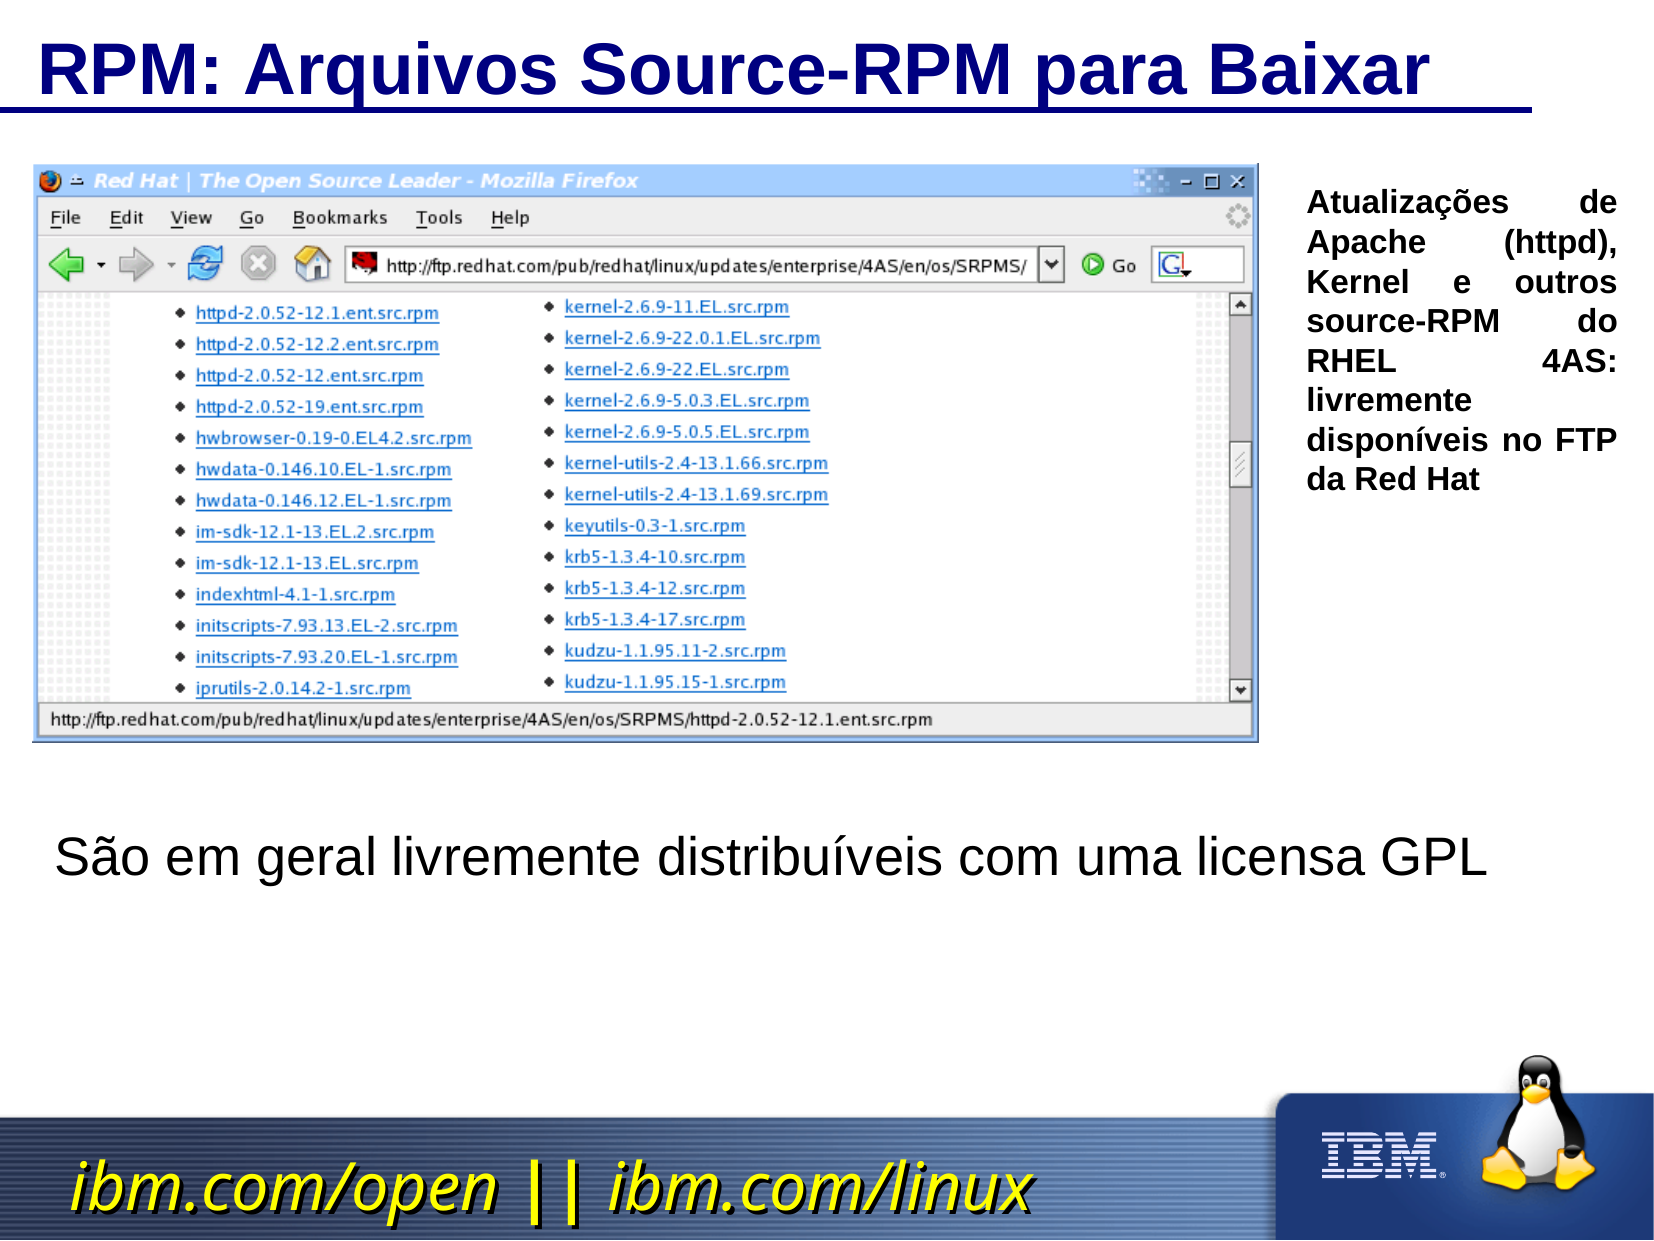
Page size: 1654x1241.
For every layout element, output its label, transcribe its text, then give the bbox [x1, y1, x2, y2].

text_box Atualizações de Apache (httpd), Kernel e outros source-RPM do RHEL 4AS: livremente disponíveis no FTP da Red Hat [1306, 181, 1618, 507]
picture [32, 163, 1259, 743]
text_box RPM: Arquivos Source-RPM para Baixar [22, 15, 1540, 143]
list São em geral livremente distribuíveis com uma licensa GPL [54, 831, 1602, 1054]
picture [0, 1054, 1654, 1240]
